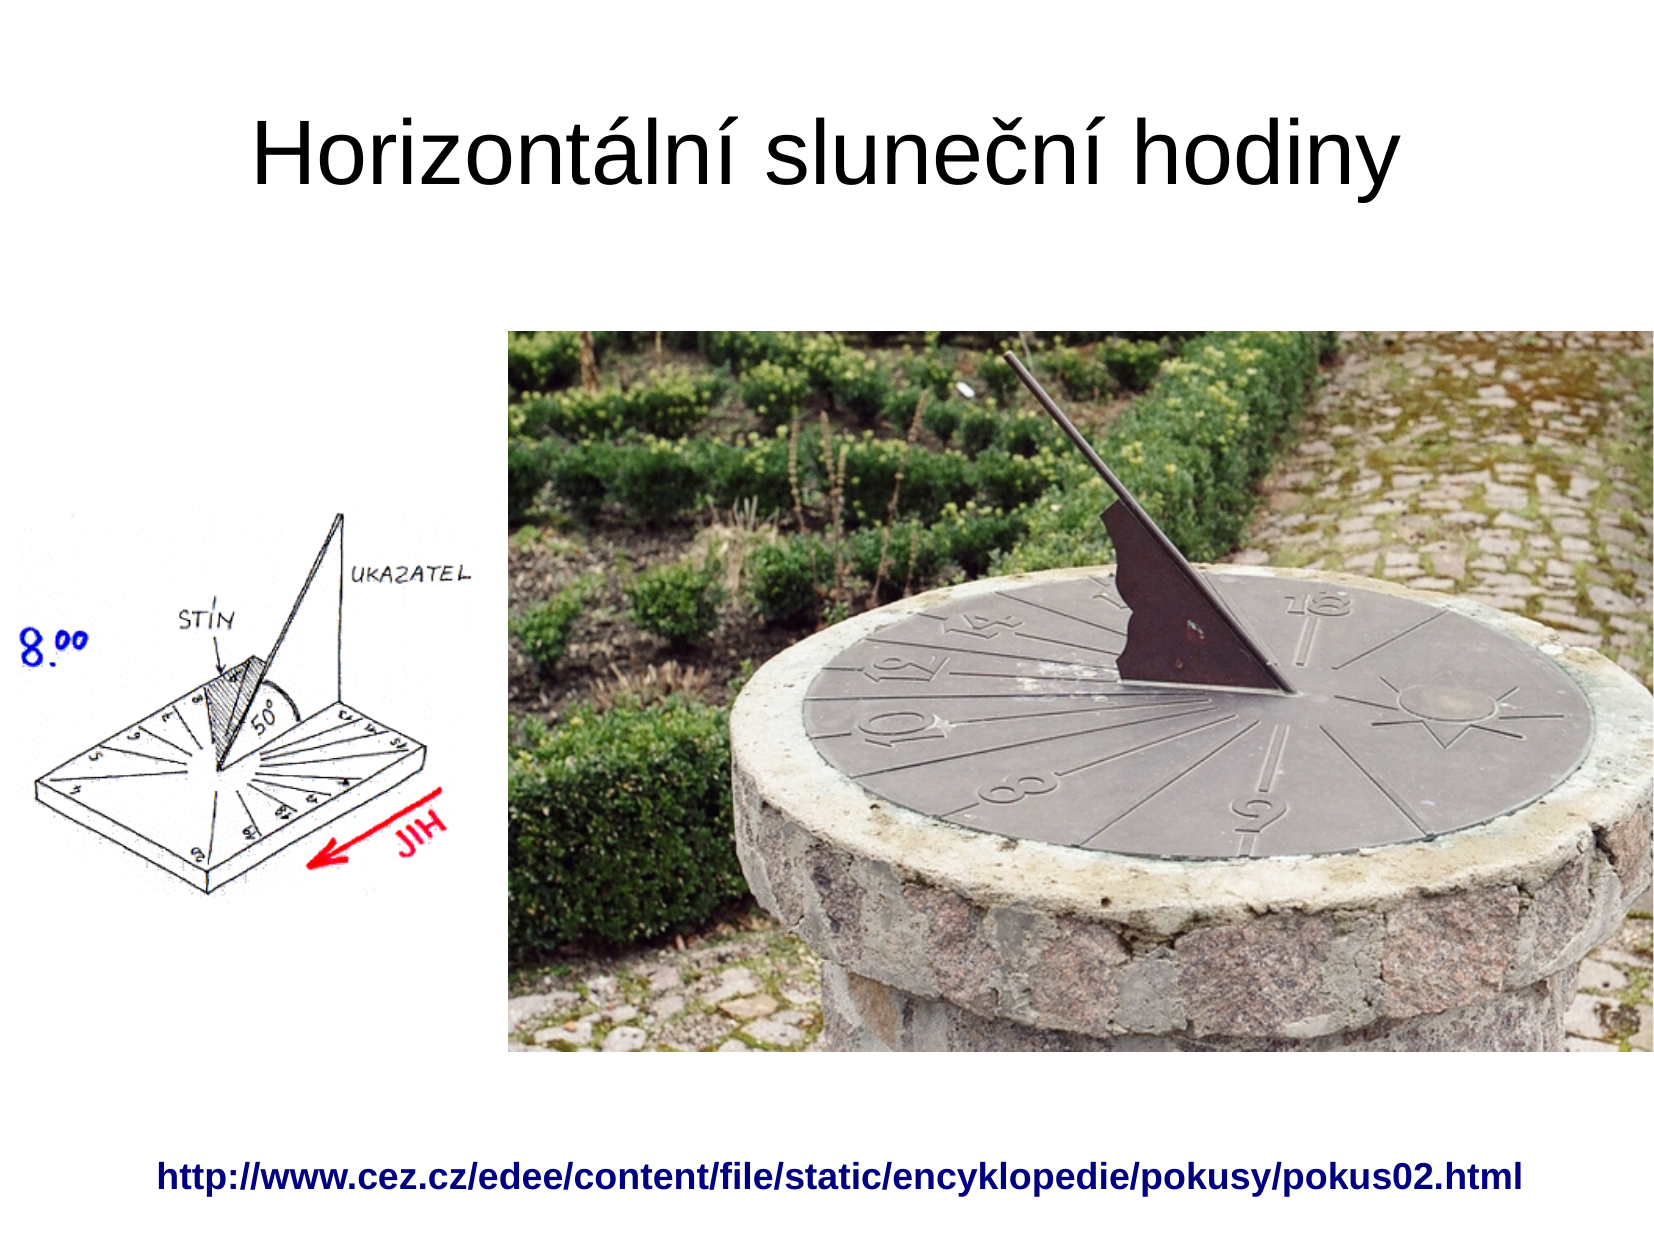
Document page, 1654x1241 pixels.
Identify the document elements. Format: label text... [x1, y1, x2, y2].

picture [508, 331, 1654, 1052]
picture [12, 507, 485, 904]
text_box http://www.cez.cz/edee/content/file/static/encyklopedie/pokusy/pokus02.html [141, 1147, 1540, 1205]
title Horizontální sluneční hodiny [82, 49, 1571, 257]
